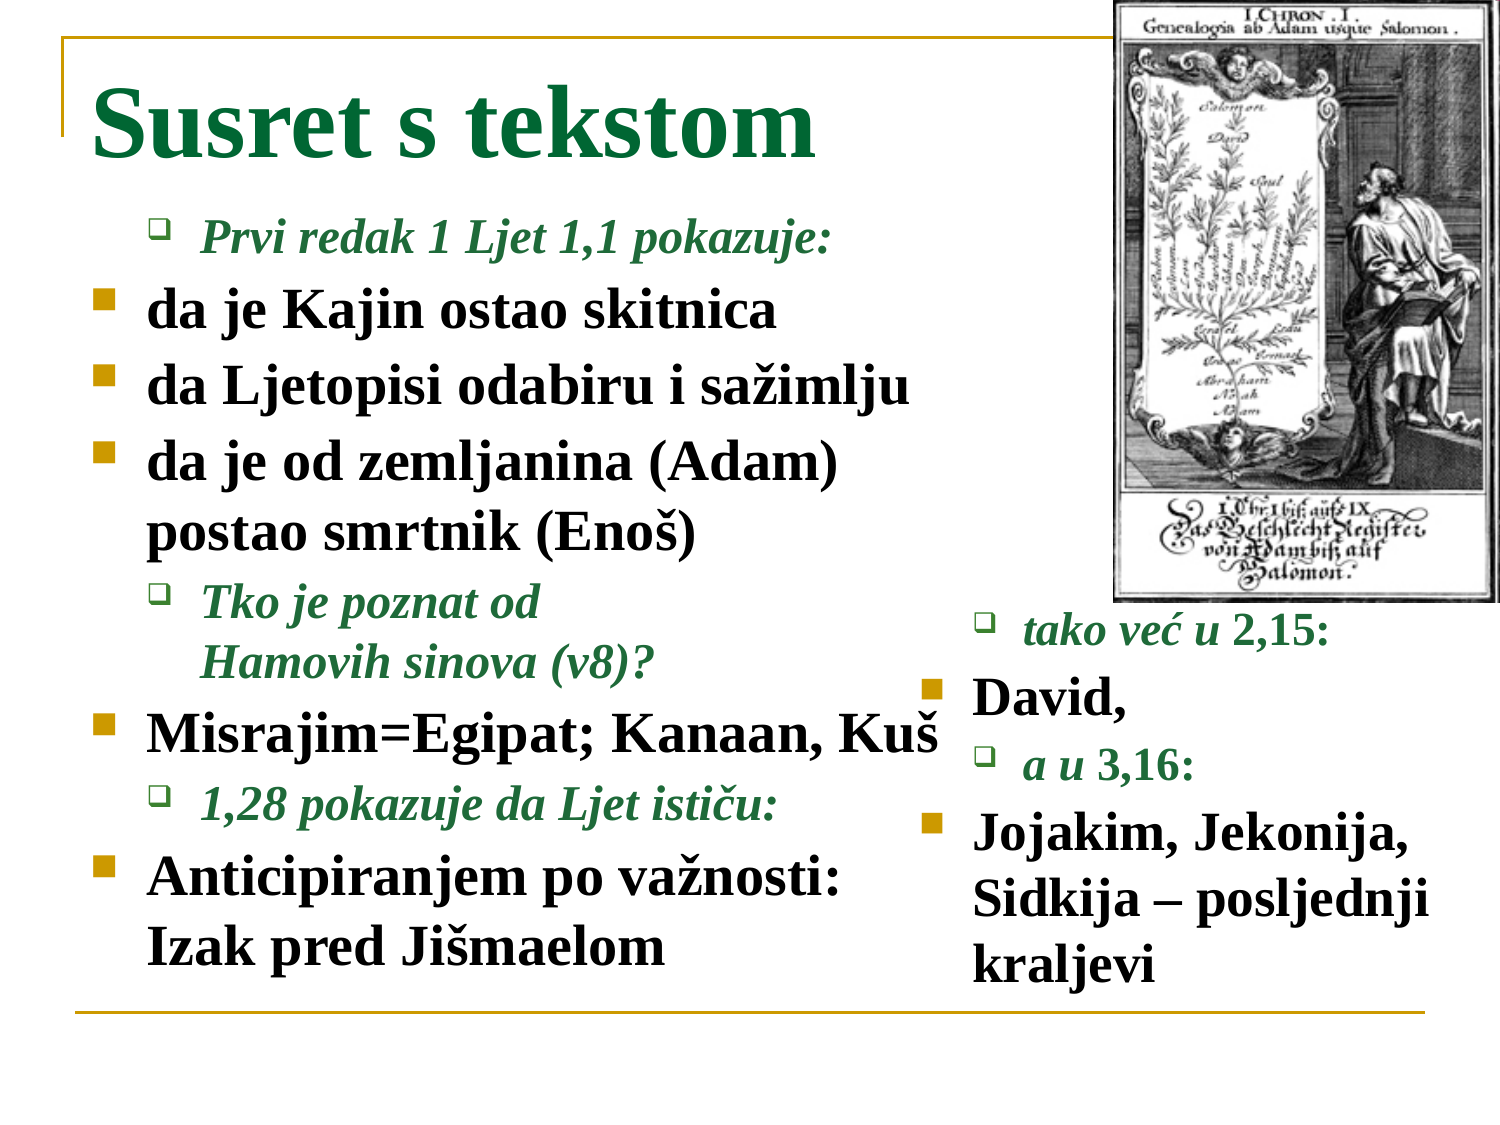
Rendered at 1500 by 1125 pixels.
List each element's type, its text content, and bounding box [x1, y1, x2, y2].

title Susret s tekstom [75, 45, 1113, 233]
list Prvi redak 1 Ljet 1,1 pokazuje: da je Kajin ostao skitnica da Ljetopisi odabiru i sažimlju da je od zemljanina (Adam) postao smrtnik (Enoš) Tko je poznat od Hamovih sinova (v8)? Misrajim=Egipat; Kanaan, Kuš 1,28 pokazuje da Ljet ističu: Anticipiranjem po važnosti: Izak pred Jišmaelom [74, 196, 975, 1006]
picture [1113, 0, 1500, 603]
list tako već u 2,15: David, a u 3,16: Jojakim, Jekonija, Sidkija – posljednji kraljevi [903, 590, 1500, 1006]
